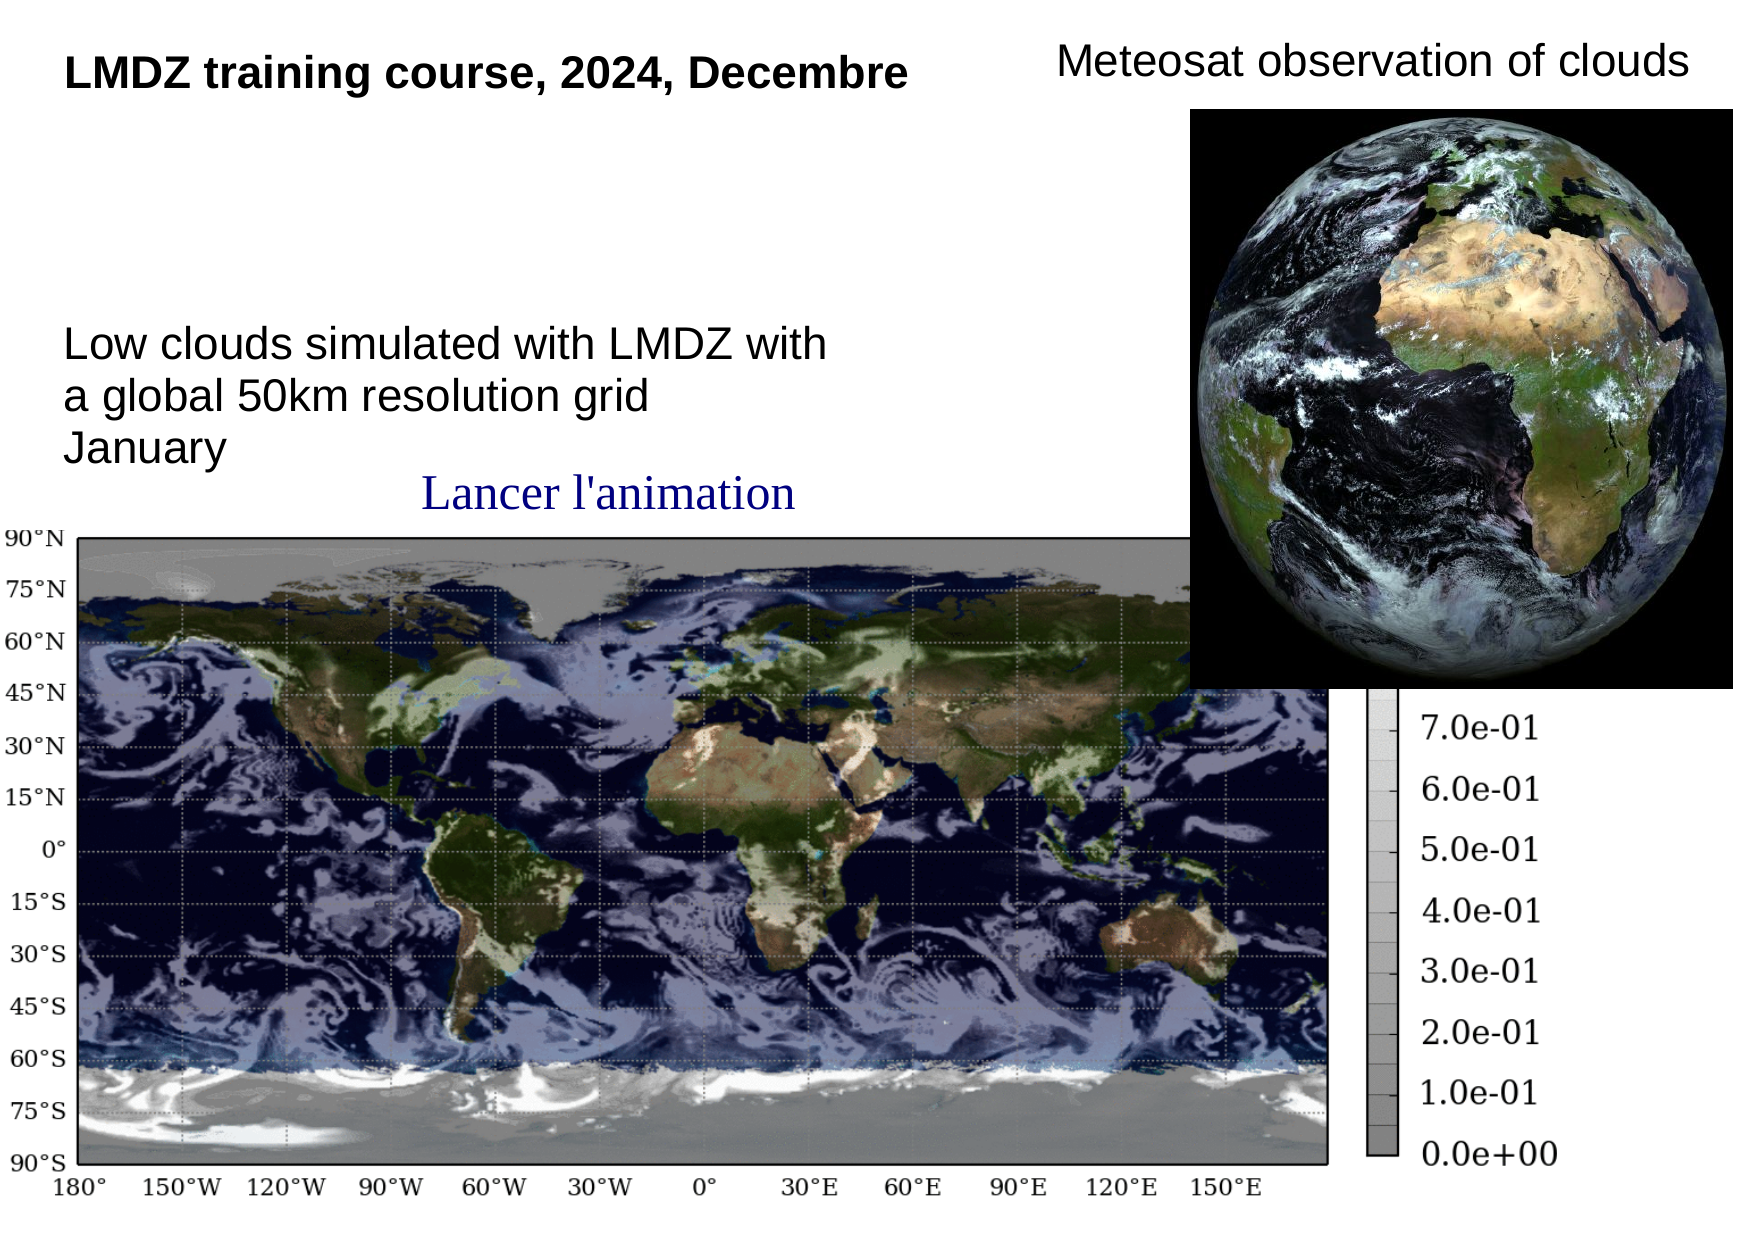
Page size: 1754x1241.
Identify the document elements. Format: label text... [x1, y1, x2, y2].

text_box Low clouds simulated with LMDZ with a global 50km resolution grid January [49, 310, 1631, 482]
picture [0, 109, 1733, 1241]
text_box Meteosat observation of clouds [1041, 27, 1714, 150]
text_box Lancer l'animation [406, 456, 1106, 532]
text_box LMDZ training course, 2024, Decembre [49, 38, 925, 107]
